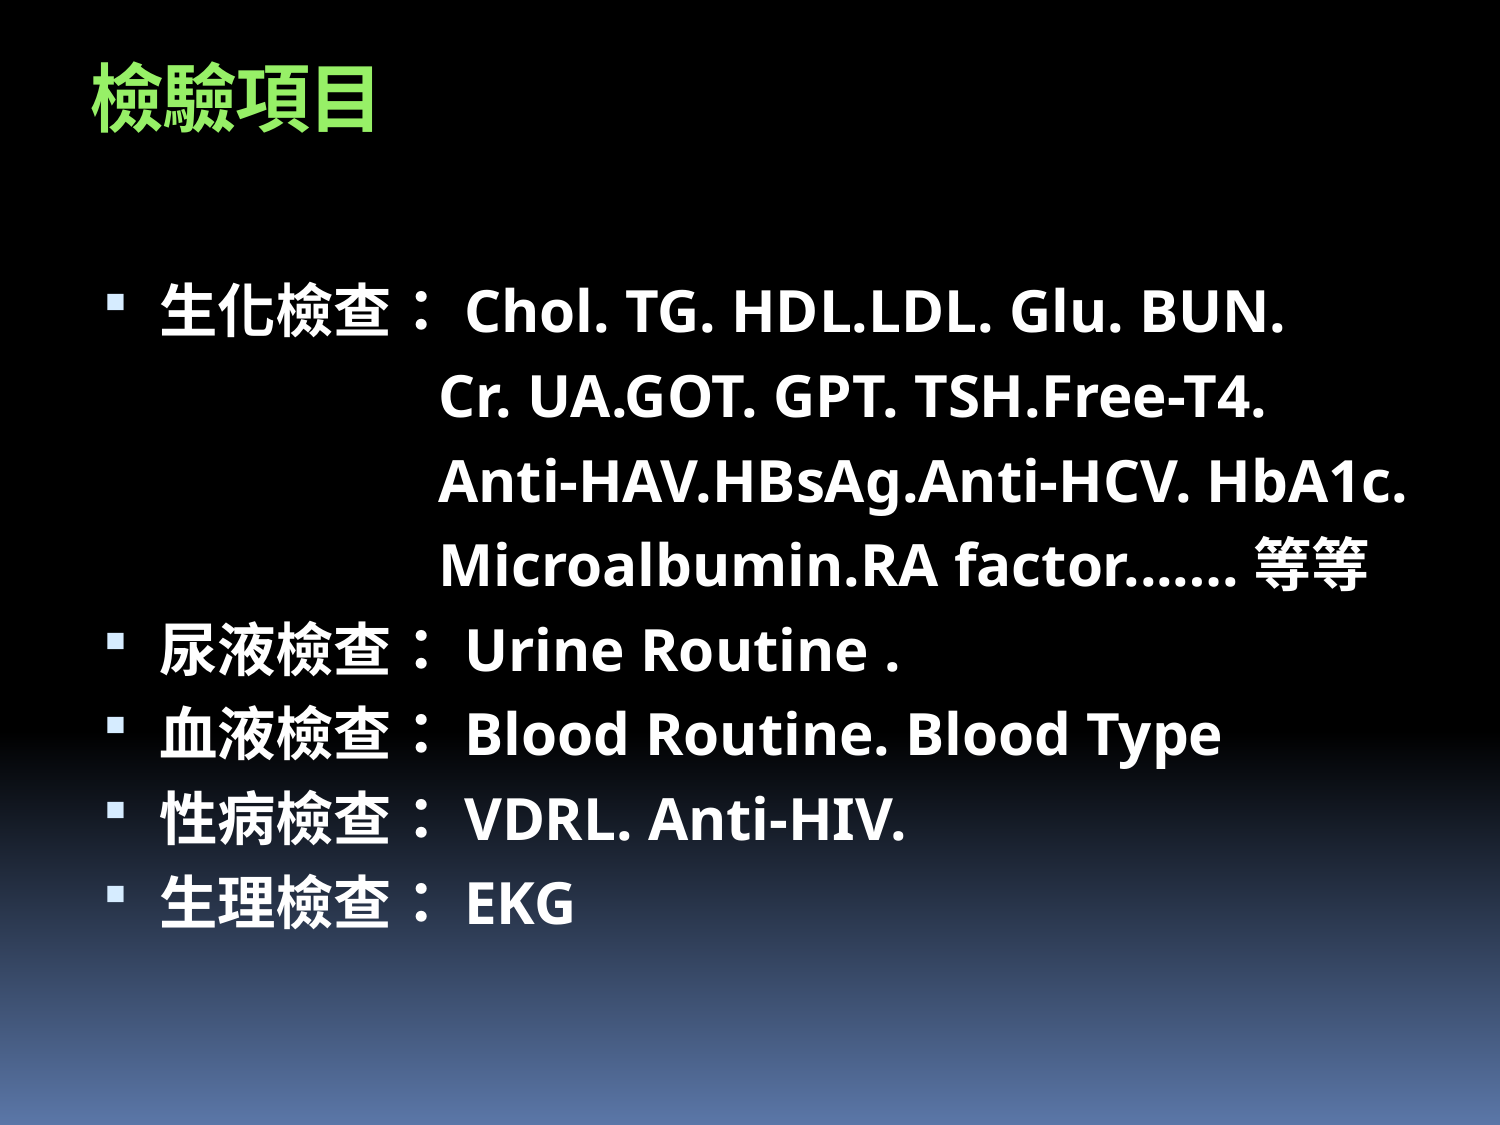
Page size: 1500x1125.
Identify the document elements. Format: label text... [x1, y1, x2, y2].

title 檢驗項目 [75, 43, 1425, 256]
list 生化檢查：Chol. TG. HDL.LDL. Glu. BUN. Cr. UA.GOT. GPT. TSH.Free-T4. Anti-HAV.HBsAg.Anti-HCV. HbA1c. Microalbumin.RA factor...….等等 尿液檢查：Urine Routine . 血液檢查：Blood Routine. Blood Type 性病檢查：VDRL. Anti-HIV. 生理檢查：EKG [76, 267, 1427, 1018]
